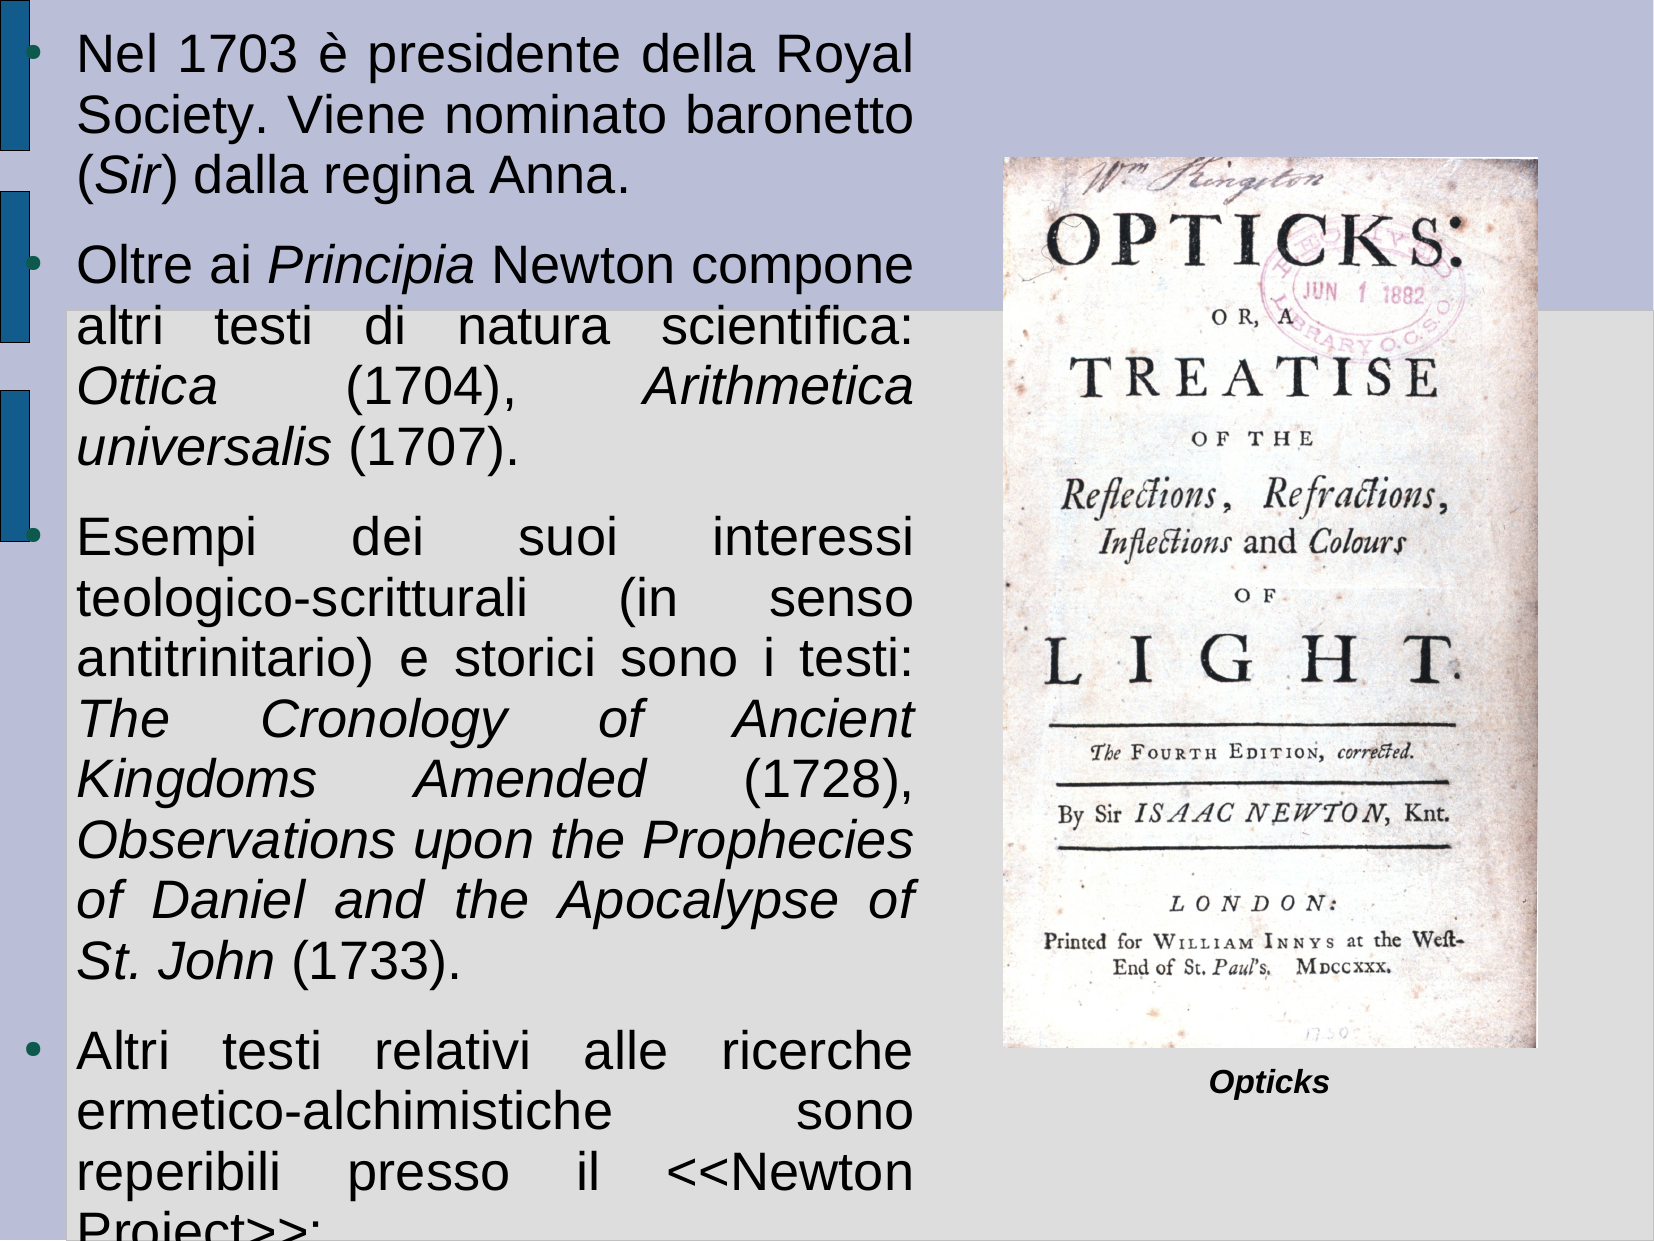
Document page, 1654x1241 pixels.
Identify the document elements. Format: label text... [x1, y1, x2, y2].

list Nel 1703 è presidente della Royal Society. Viene nominato baronetto (Sir) dalla regina Anna. Oltre ai Principia Newton compone altri testi di natura scientifica: Ottica (1704), Arithmetica universalis (1707). Esempi dei suoi interessi teologico-scritturali (in senso antitrinitario) e storici sono i testi: The Cronology of Ancient Kingdoms Amended (1728), Observations upon the Prophecies of Daniel and the Apocalypse of St. John (1733). Altri testi relativi alle ricerche ermetico-alchimistiche sono reperibili presso il <<Newton Project>>: www.newtonproject.sussex.ac.uk [5, 23, 916, 1202]
picture [1003, 157, 1538, 1048]
title [916, 91, 1534, 299]
text_box Opticks [1033, 1063, 1506, 1101]
